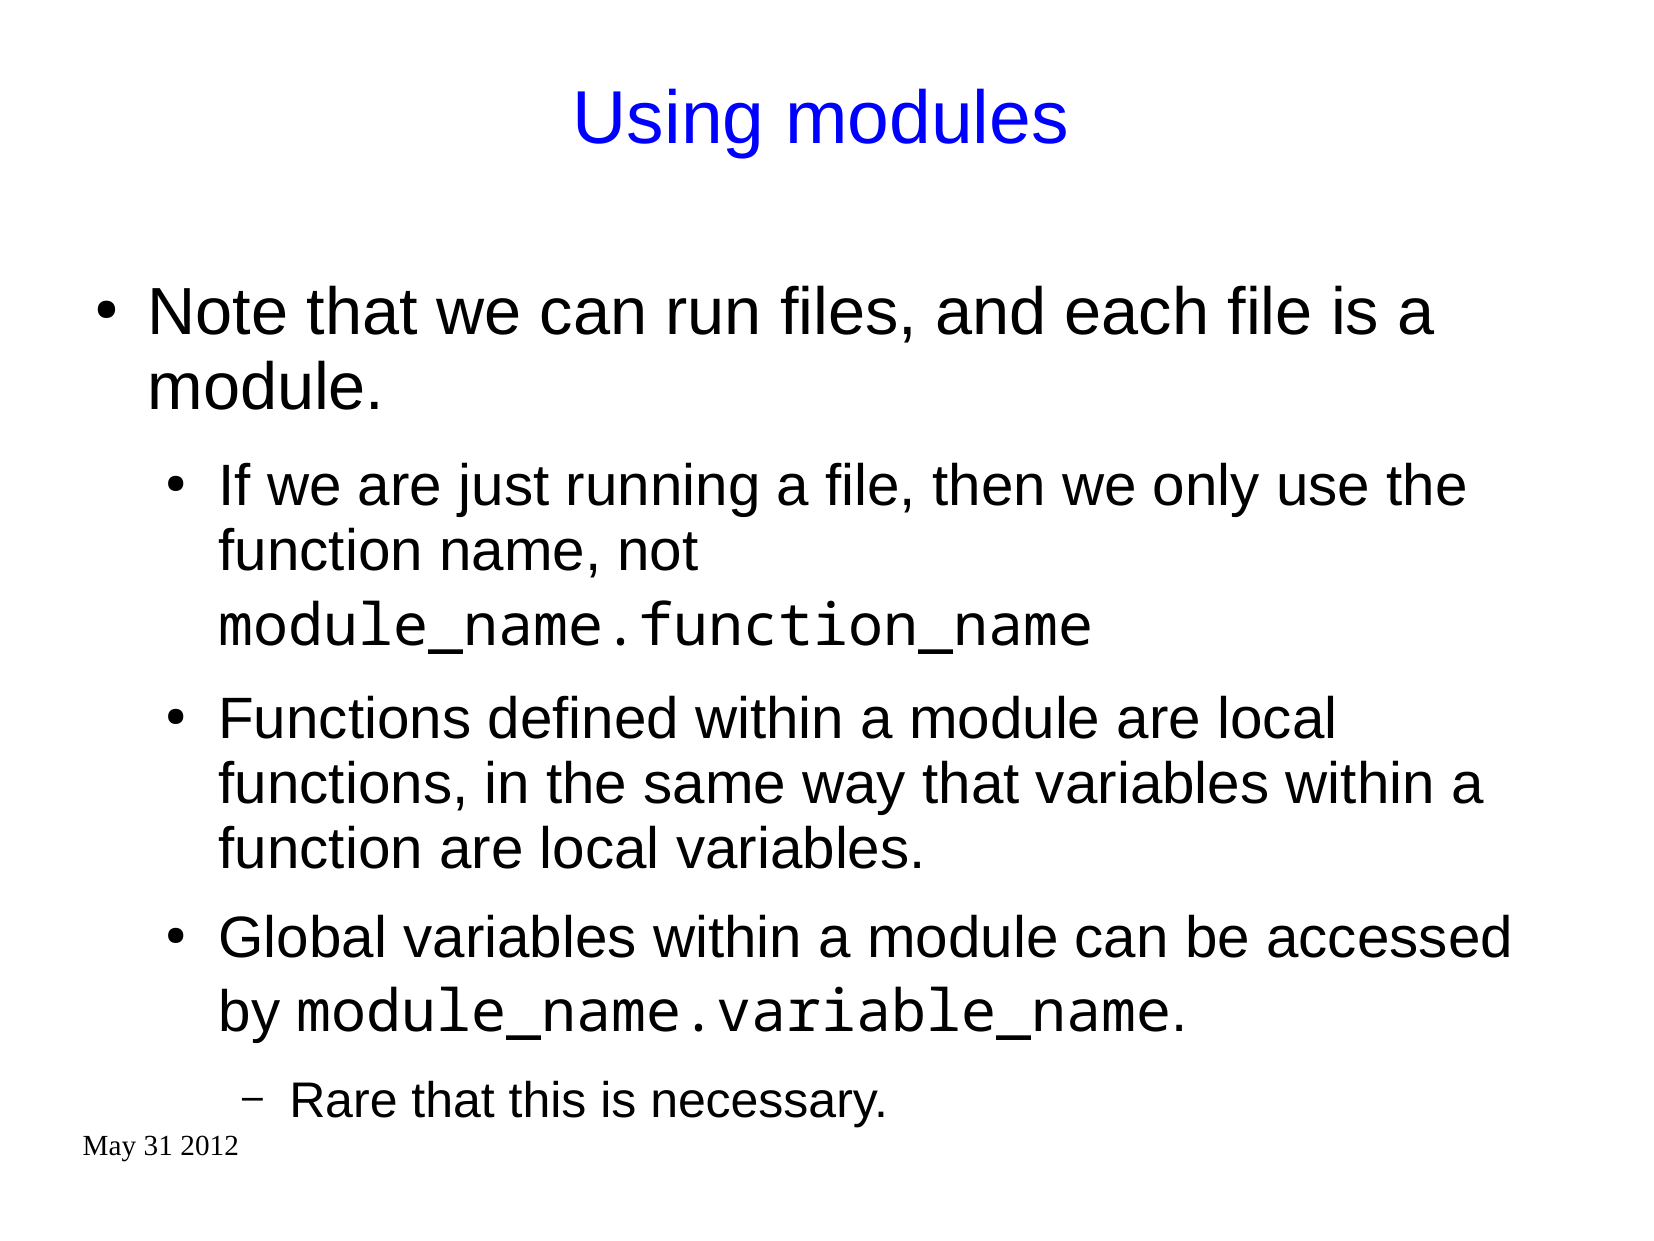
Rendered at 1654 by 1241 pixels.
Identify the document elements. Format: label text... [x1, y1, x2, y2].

list Note that we can run files, and each file is a module. If we are just running a file, then we only use the function name, not module_name.function_name Functions defined within a module are local functions, in the same way that variables within a function are local variables. Global variables within a module can be accessed by module_name.variable_name. Rare that this is necessary. [76, 274, 1565, 1095]
title Using modules [76, 58, 1565, 178]
